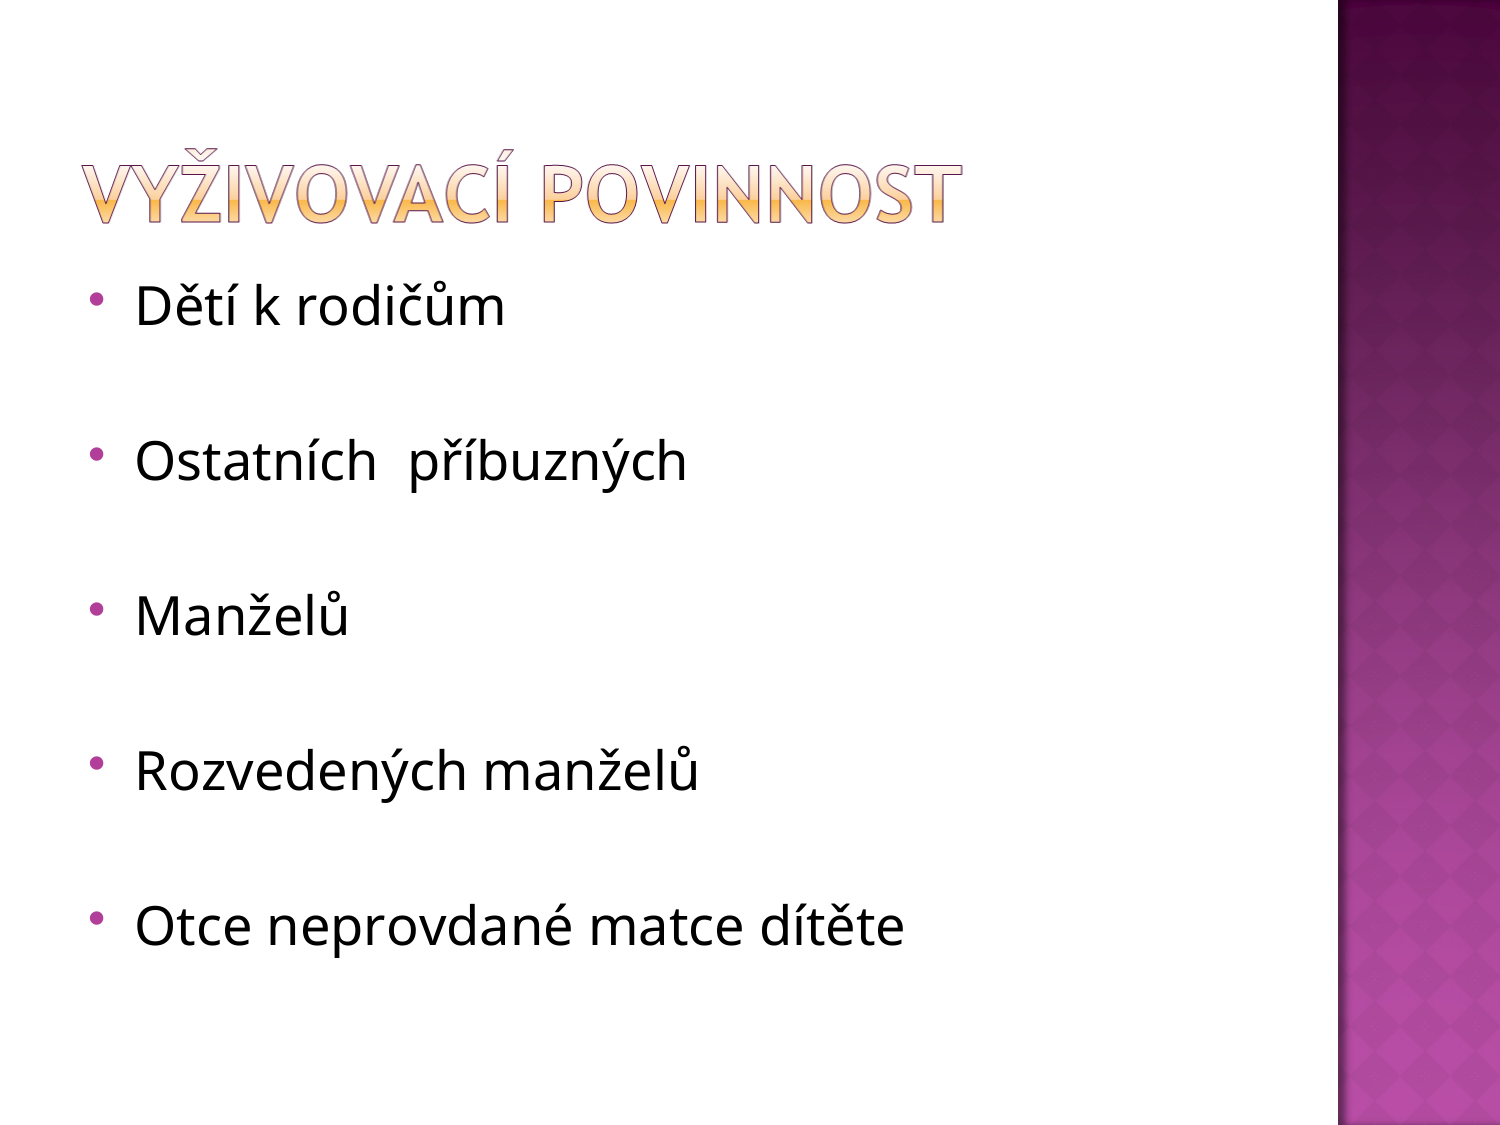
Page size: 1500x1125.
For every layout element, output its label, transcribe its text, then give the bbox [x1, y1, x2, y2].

text_box [34, 52, 1265, 241]
picture [1337, 0, 1500, 1125]
list Dětí k rodičům Ostatních příbuzných Manželů Rozvedených manželů Otce neprovdané matce dítěte [75, 263, 1263, 1060]
